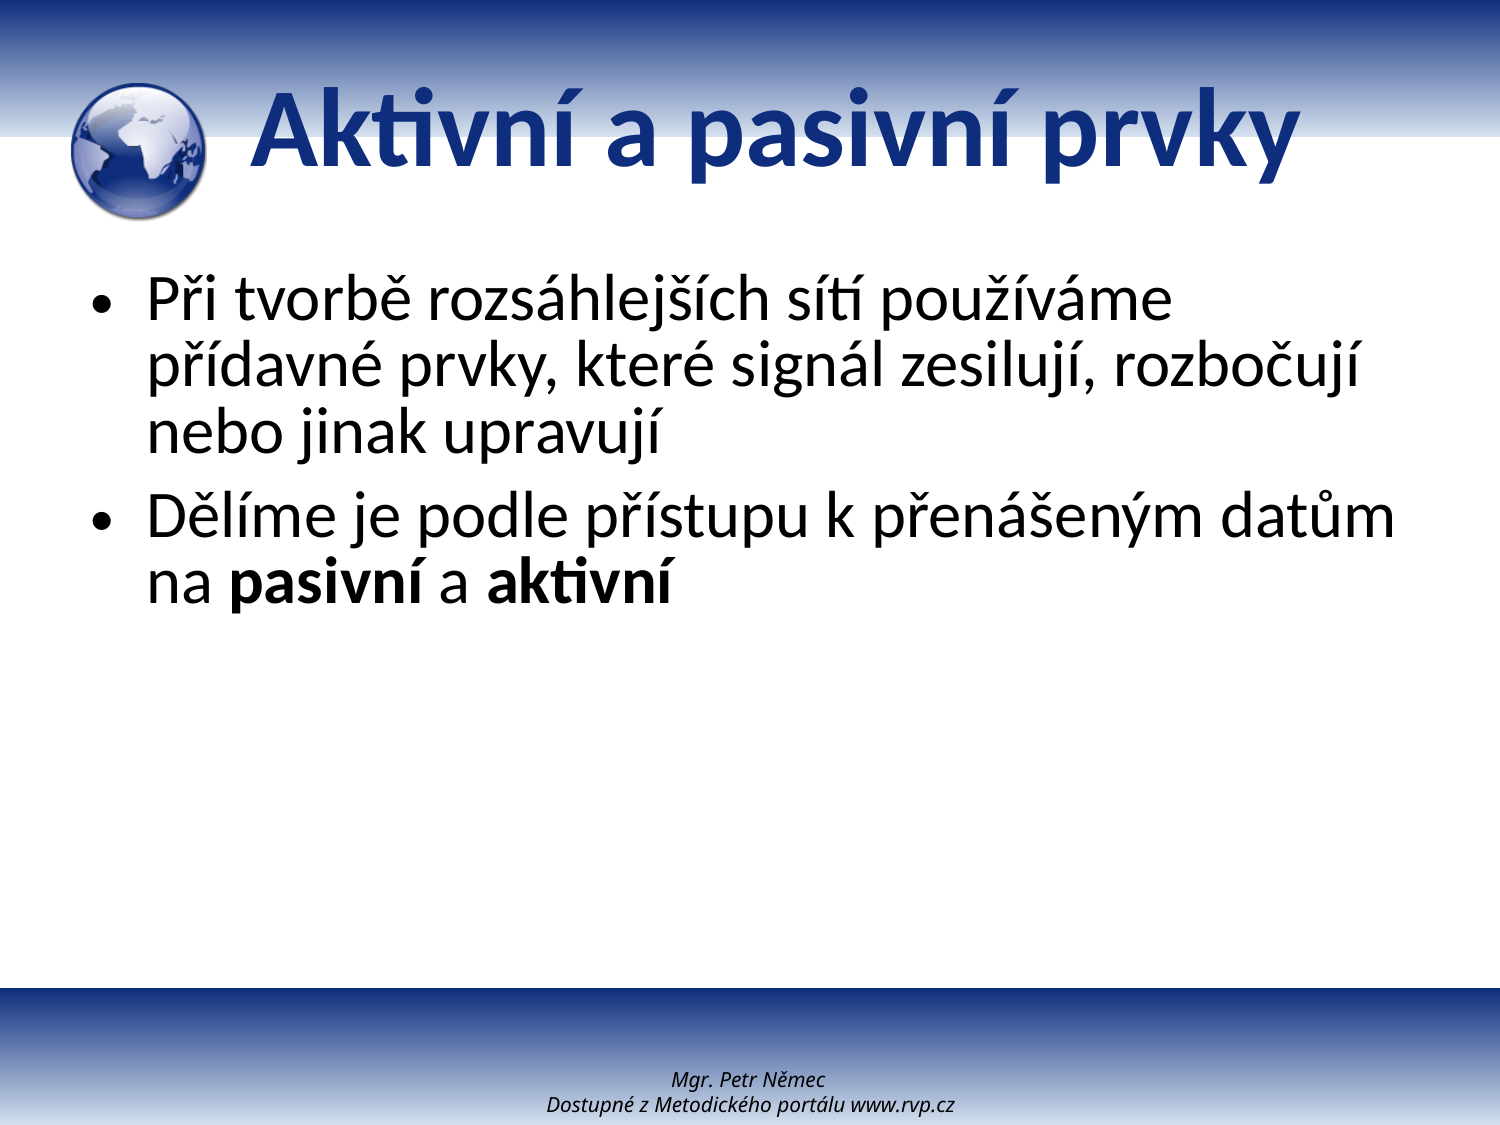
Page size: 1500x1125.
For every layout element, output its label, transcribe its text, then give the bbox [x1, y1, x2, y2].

title Aktivní a pasivní prvky [235, 45, 1426, 233]
list Při tvorbě rozsáhlejších sítí používáme přídavné prvky, které signál zesilují, rozbočují nebo jinak upravují Dělíme je podle přístupu k přenášeným datům na pasivní a aktivní [75, 262, 1426, 800]
picture [69, 83, 207, 222]
